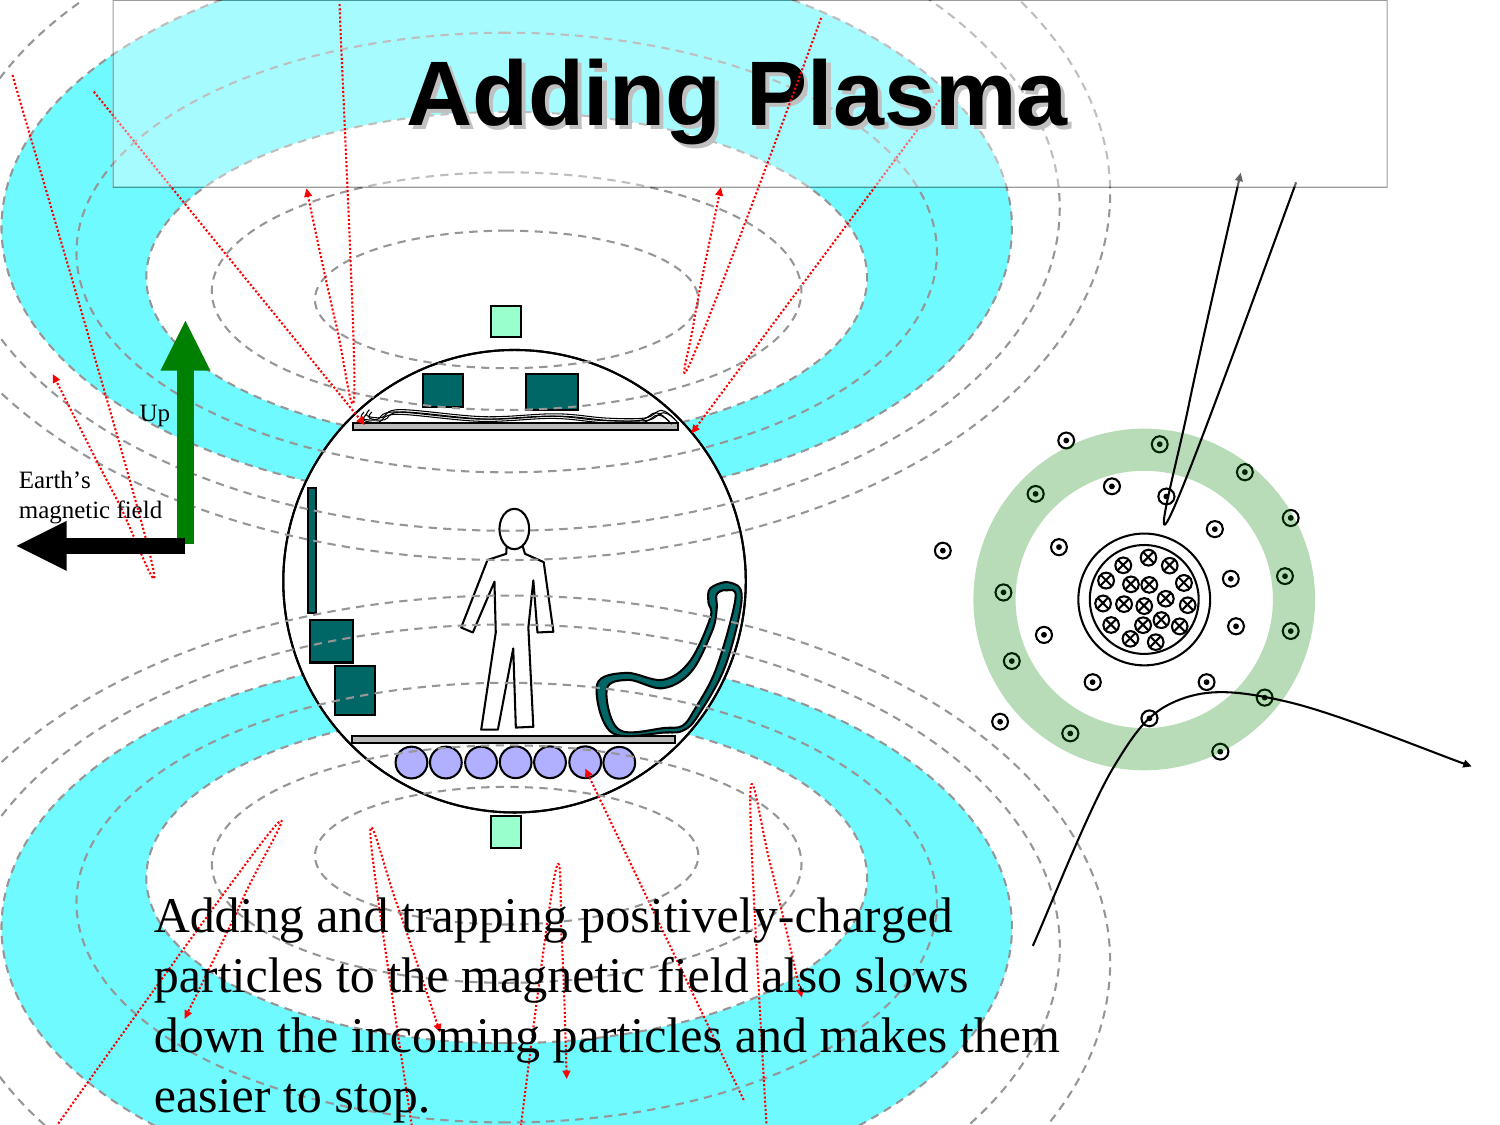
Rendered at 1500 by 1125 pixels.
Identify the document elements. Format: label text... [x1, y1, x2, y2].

text_box [1, 55, 1012, 481]
text_box Earth’s magnetic field [4, 455, 202, 531]
text_box [357, 351, 672, 418]
text_box Up [124, 388, 185, 435]
title Adding Plasma [112, 0, 1388, 188]
text_box [1, 675, 1003, 1117]
text_box Adding and trapping positively-charged particles to the magnetic field also slows down the incoming particles and makes them easier to stop. [139, 874, 1097, 1125]
text_box [285, 414, 744, 811]
